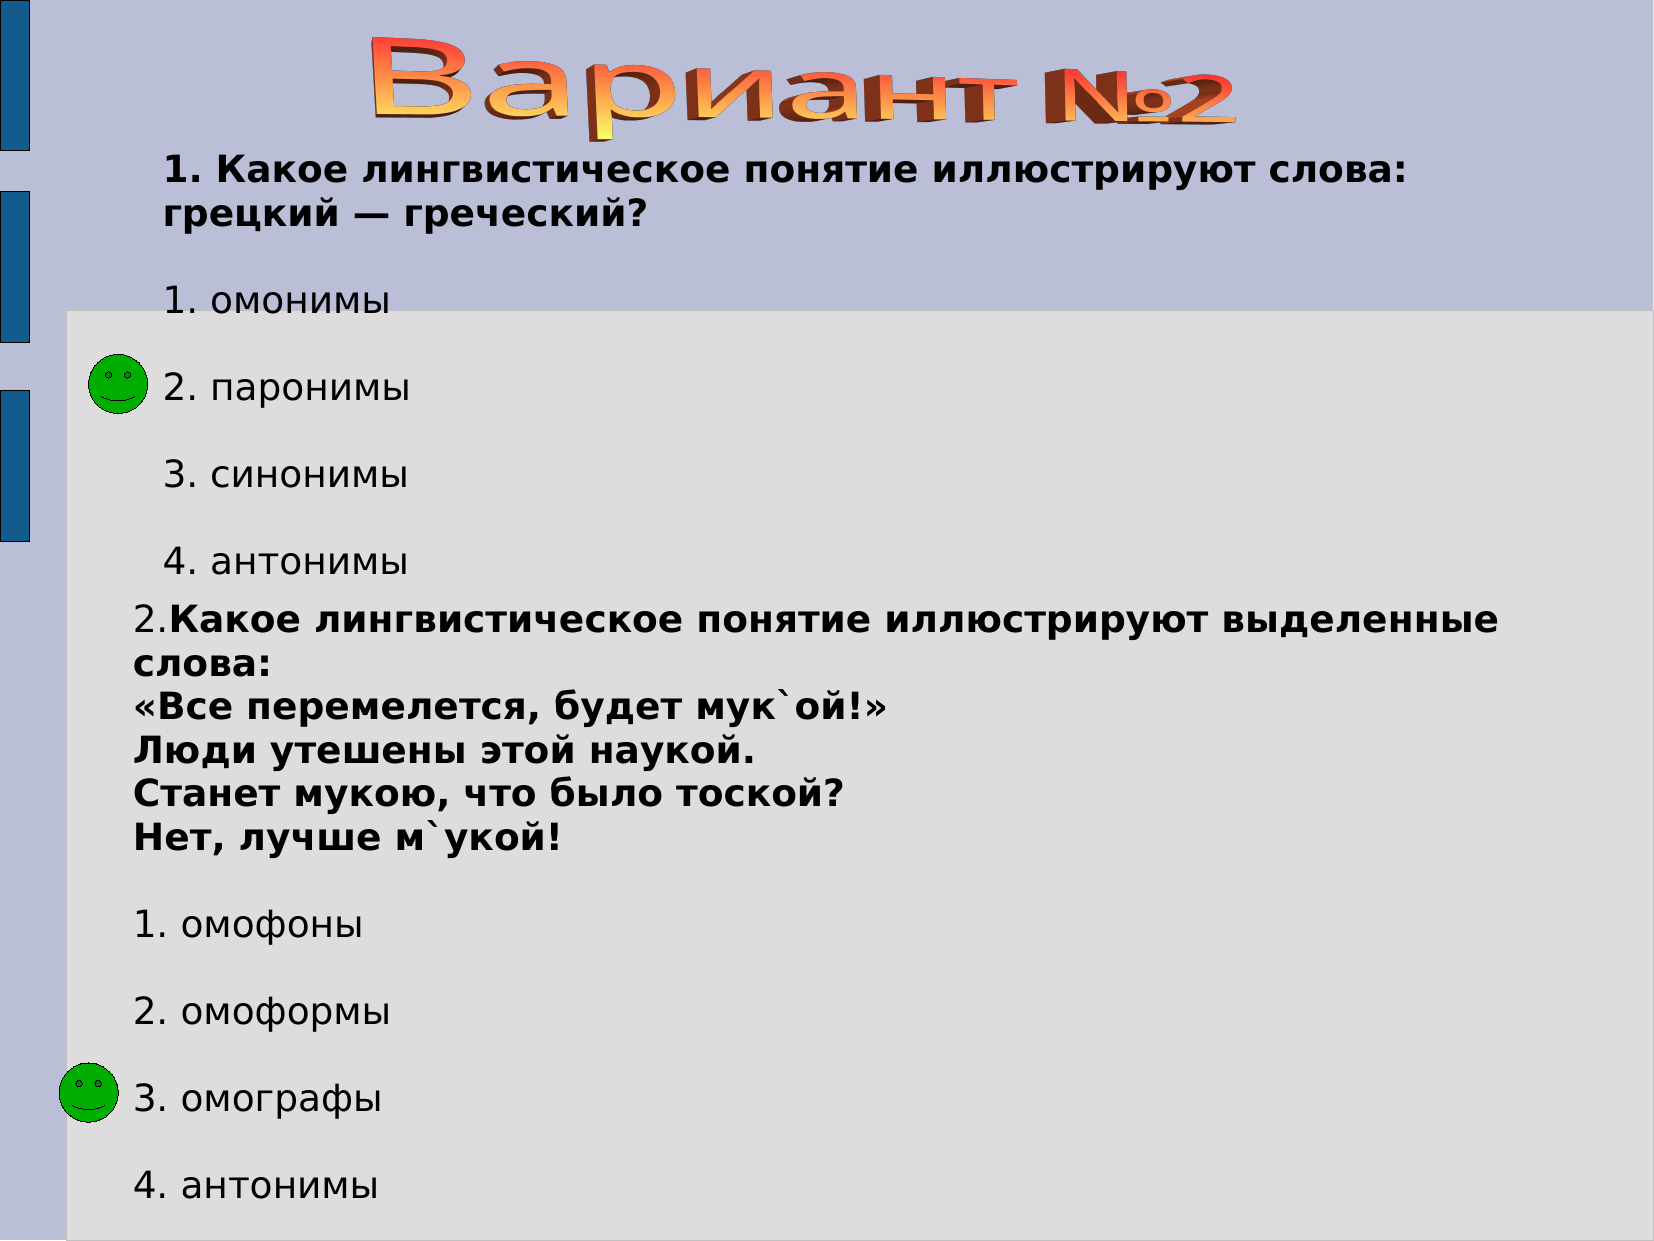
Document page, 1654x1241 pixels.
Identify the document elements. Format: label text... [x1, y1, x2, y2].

text_box [88, 354, 148, 414]
text_box [59, 1062, 119, 1123]
text_box 2.Какое лингвистическое понятие иллюстрируют выделенные слова: «Все перемелется, будет мук`ой!» Люди утешены этой наукой. Станет мукою, что было тоской? Нет, лучше м`укой! 1. омофоны 2. омоформы 3. омографы 4. антонимы [118, 590, 1565, 1215]
text_box 1. Какое лингвистическое понятие иллюстрируют слова: грецкий — греческий? 1. омонимы 2. паронимы 3. синонимы 4. антонимы [147, 140, 1595, 591]
